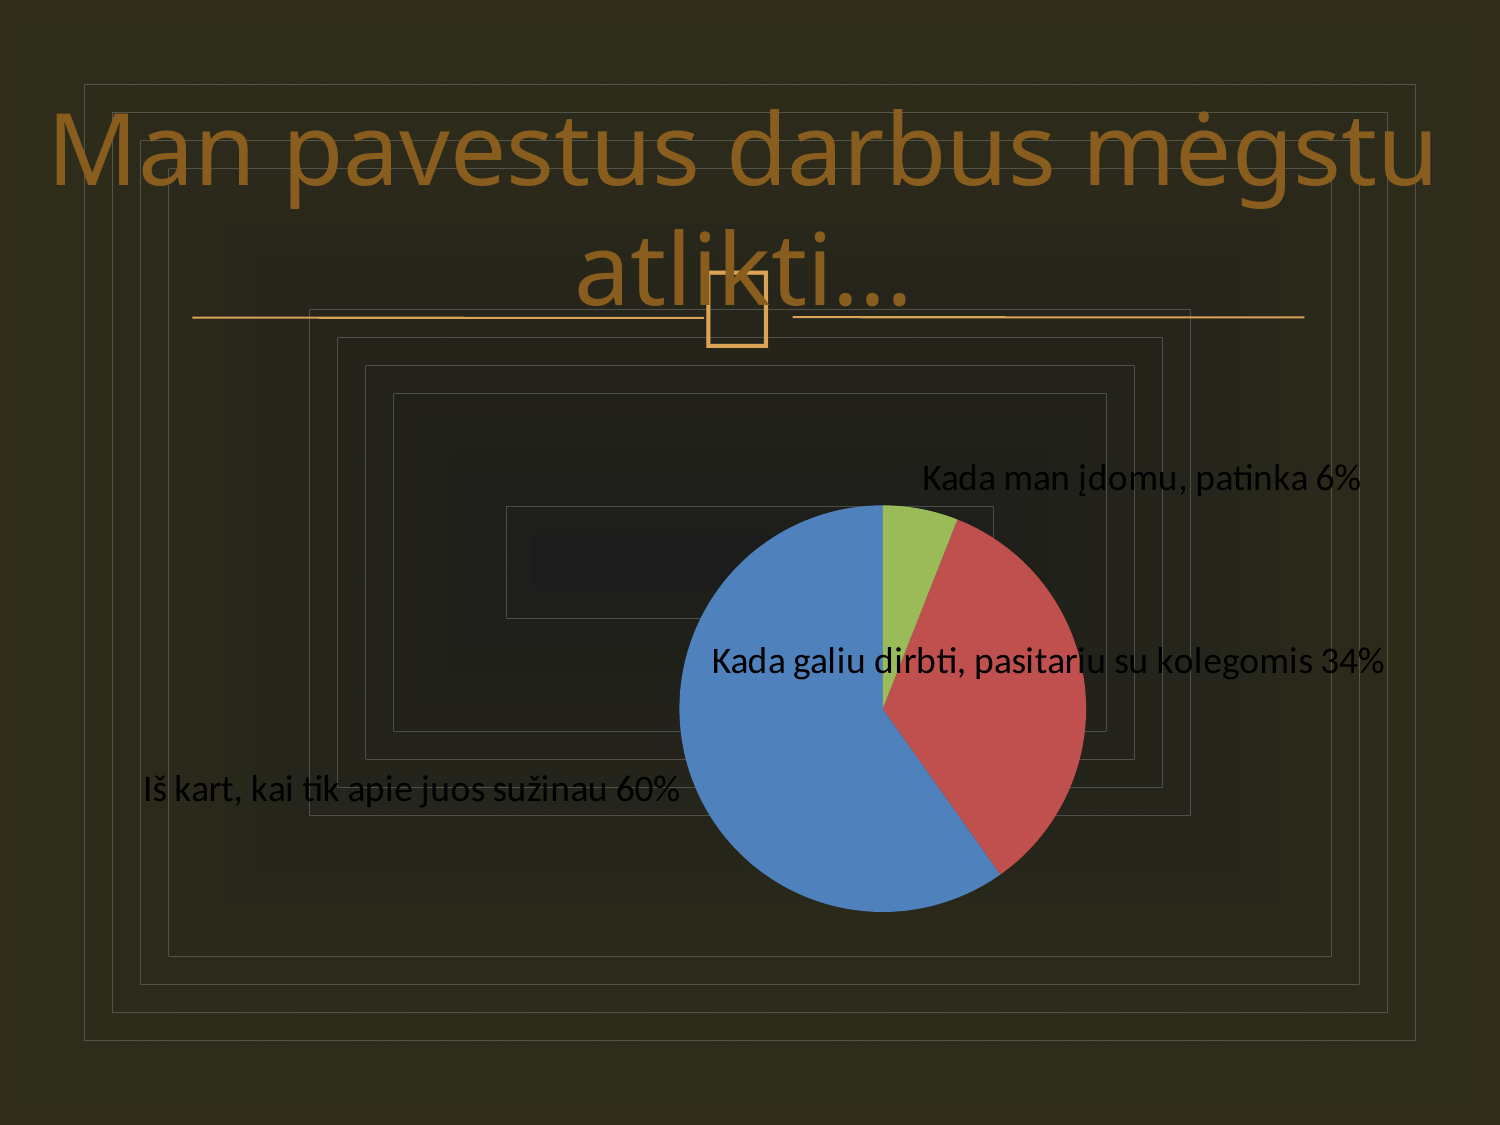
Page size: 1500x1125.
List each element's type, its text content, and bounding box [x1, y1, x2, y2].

title Man pavestus darbus mėgstu atlikti... [17, 78, 1471, 252]
chart [114, 368, 1386, 1005]
